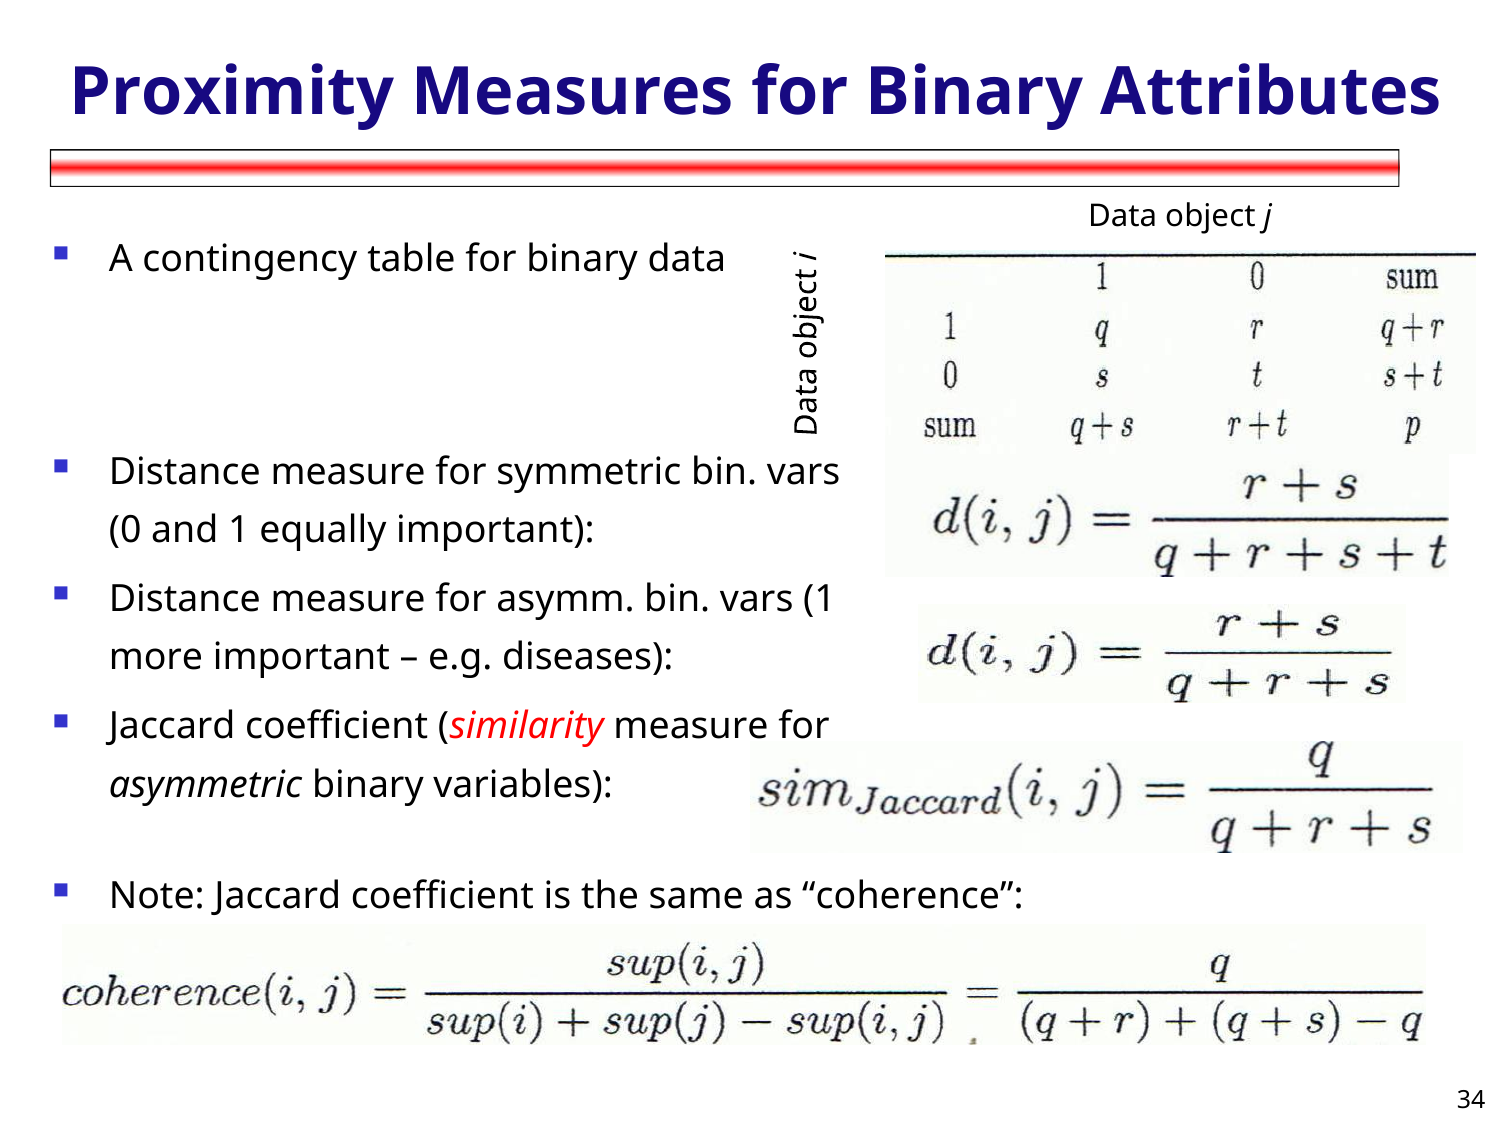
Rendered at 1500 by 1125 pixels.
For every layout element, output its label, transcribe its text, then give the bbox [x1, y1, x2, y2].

text_box Data object j [1073, 187, 1287, 241]
text_box Note: Jaccard coefficient is the same as “coherence”: [37, 849, 1438, 951]
title Proximity Measures for Binary Attributes [50, 0, 1463, 176]
text_box Data object i [776, 236, 831, 453]
picture [918, 604, 1406, 703]
list A contingency table for binary data Distance measure for symmetric bin. vars (0 and 1 equally important): Distance measure for asymm. bin. vars (1 more important – e.g. diseases): Jaccard coefficient (similarity measure for asymmetric binary variables): [37, 212, 871, 838]
picture [885, 250, 1476, 577]
text_box <number> [1187, 1062, 1500, 1125]
picture [750, 741, 1463, 853]
text_box [62, 924, 1426, 1046]
